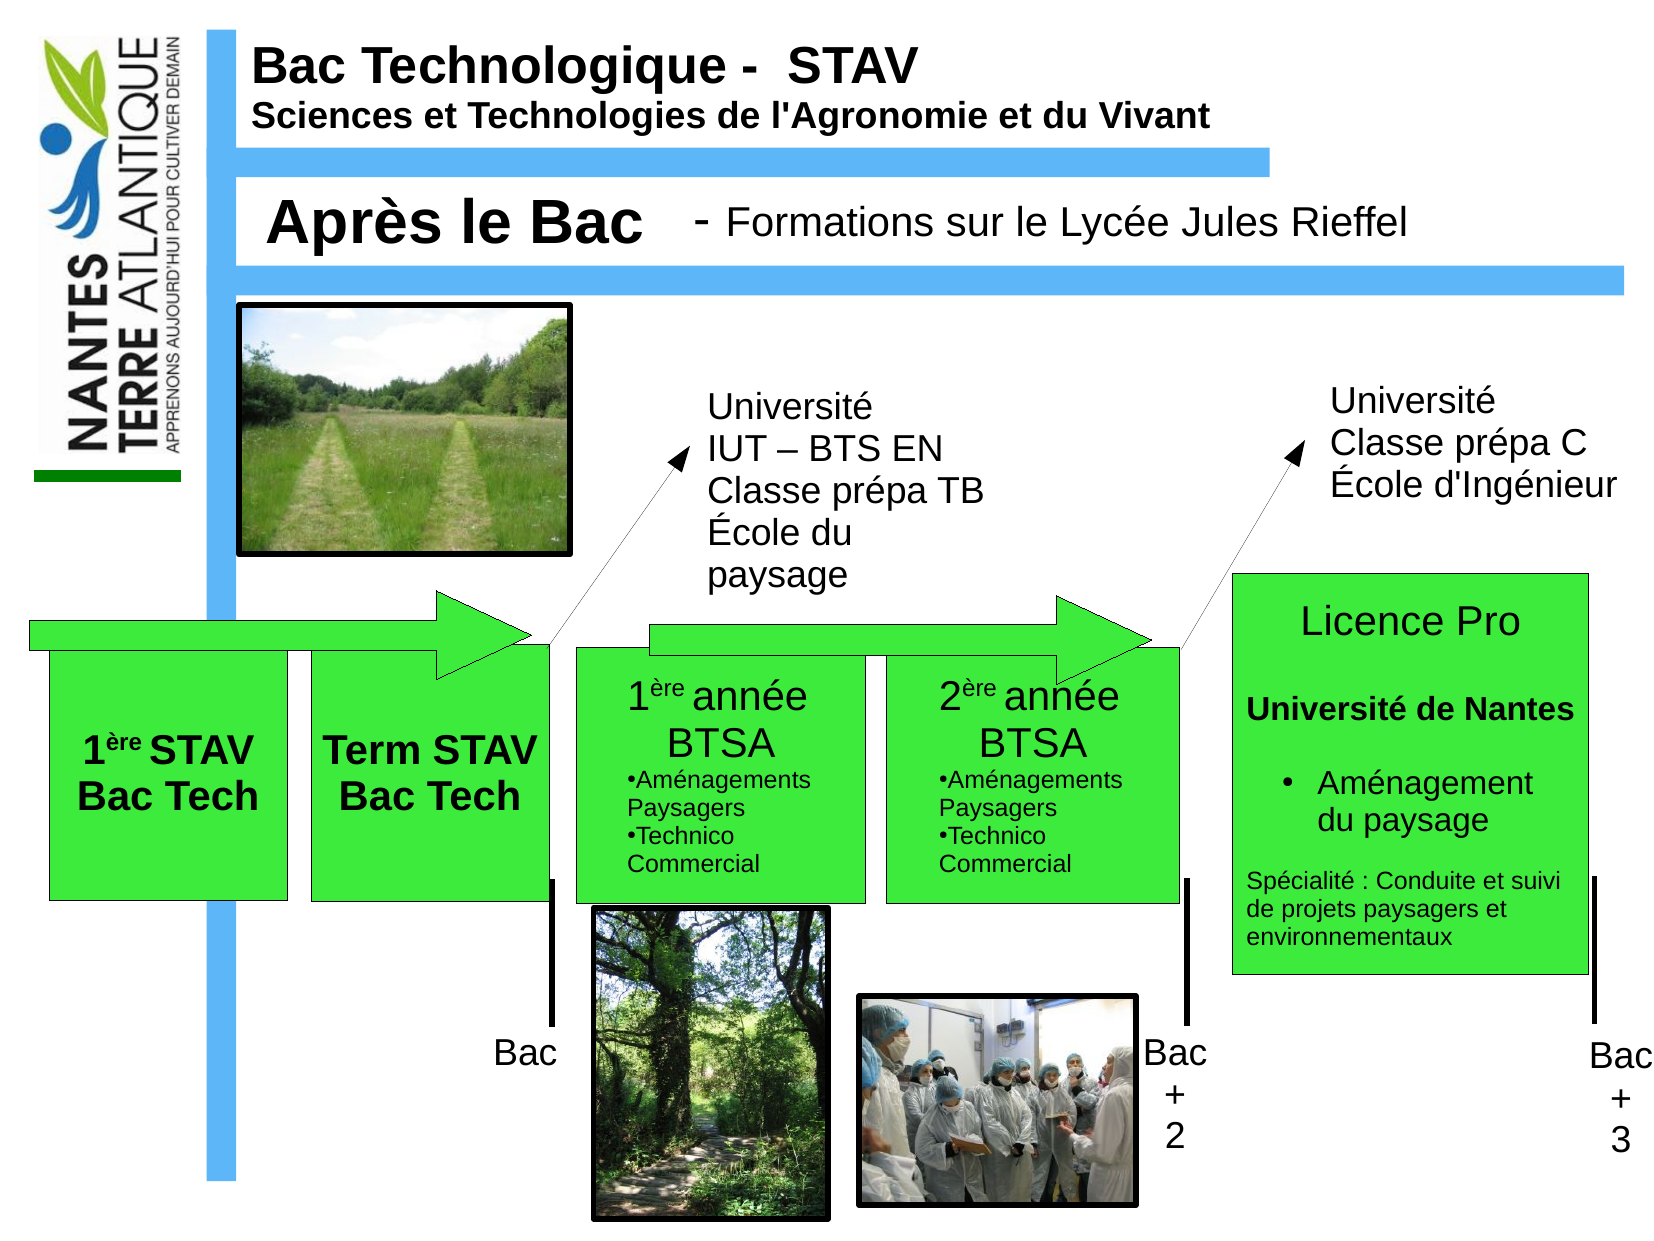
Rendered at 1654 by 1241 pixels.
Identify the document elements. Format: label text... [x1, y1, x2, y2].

text_box Bac + 3 [1564, 1027, 1654, 1169]
text_box [29, 590, 532, 680]
text_box Université Classe prépa C École d'Ingénieur [1315, 372, 1642, 539]
text_box 1ère année BTSA Aménagements Paysagers Technico Commercial [576, 647, 866, 904]
text_box 2ère année BTSA Aménagements Paysagers Technico Commercial [886, 647, 1180, 904]
text_box Licence Pro Université de Nantes Aménagement du paysage Spécialité : Conduite et suivi de projets paysagers et environnementaux [1232, 573, 1589, 975]
picture [242, 307, 567, 552]
text_box - Formations sur le Lycée Jules Rieffel [679, 159, 1506, 278]
picture [862, 999, 1133, 1203]
text_box Bac [478, 1023, 591, 1081]
text_box Bac + 2 [1139, 1023, 1247, 1165]
text_box Term STAV Bac Tech [311, 644, 550, 902]
text_box Université IUT – BTS EN Classe prépa TB École du paysage [692, 377, 1019, 561]
title Après le Bac [265, 177, 650, 266]
picture [596, 910, 826, 1216]
text_box 1ère STAV Bac Tech [49, 651, 288, 901]
picture [40, 37, 181, 454]
text_box [649, 595, 1152, 685]
